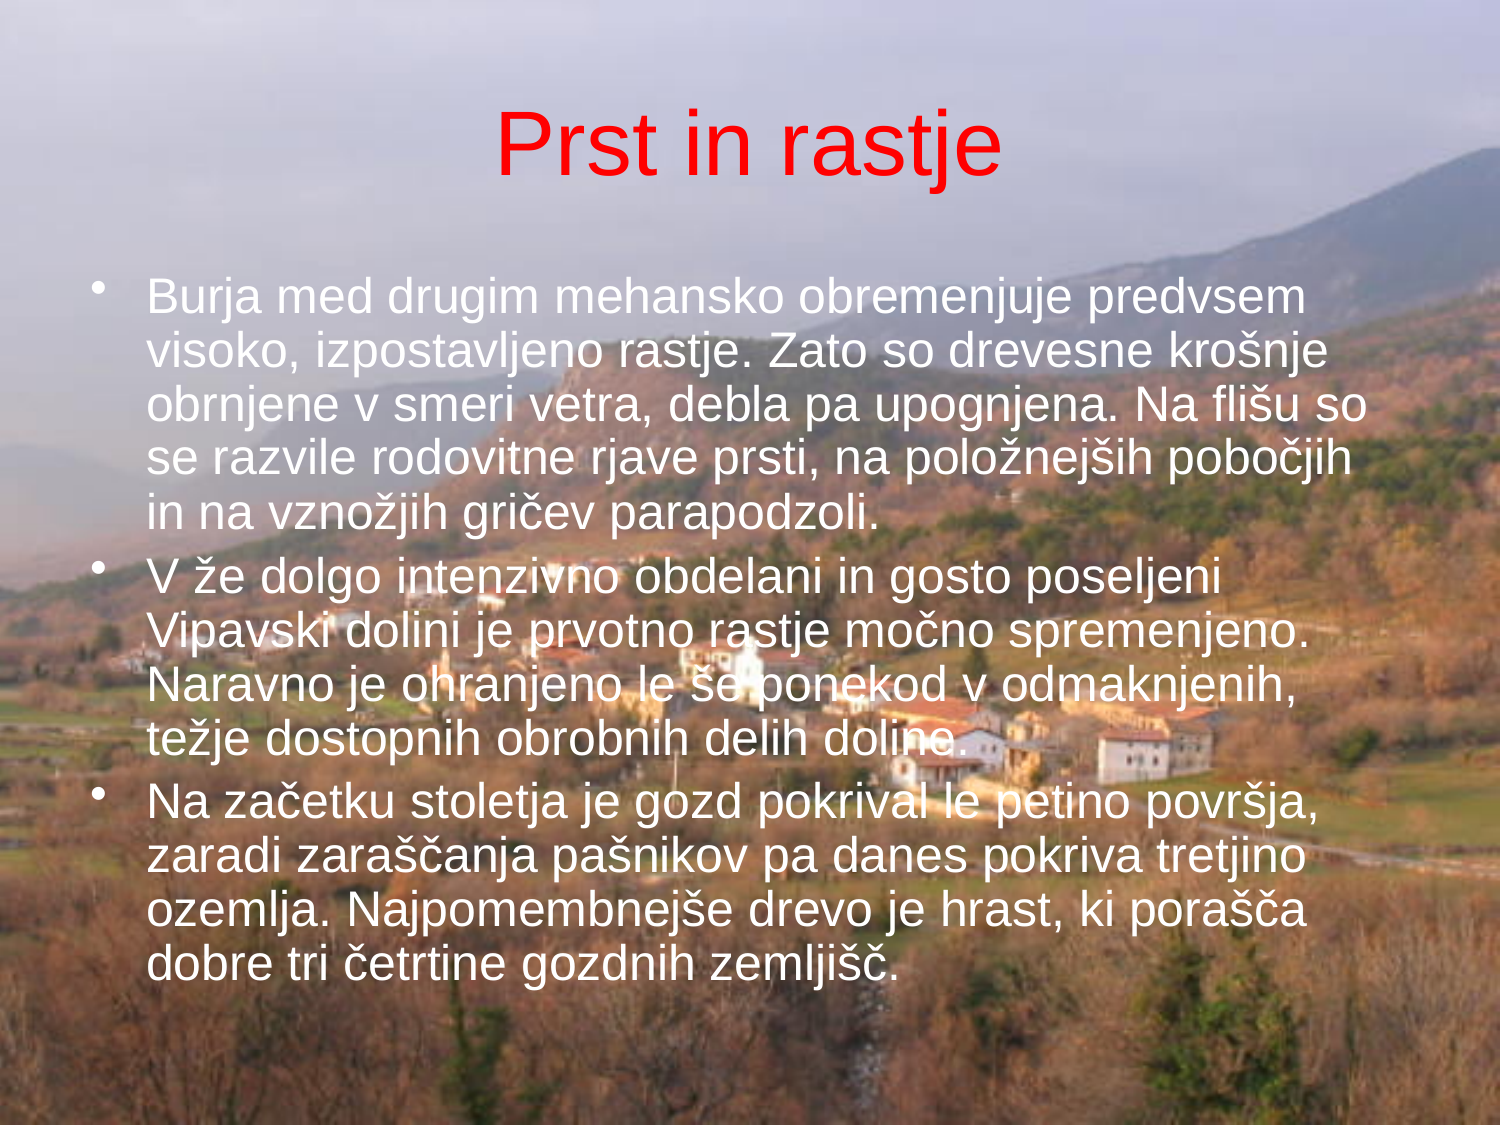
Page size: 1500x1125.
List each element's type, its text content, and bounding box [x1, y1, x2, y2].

list Burja med drugim mehansko obremenjuje predvsem visoko, izpostavljeno rastje. Zato so drevesne krošnje obrnjene v smeri vetra, debla pa upognjena. Na flišu so se razvile rodovitne rjave prsti, na položnejših pobočjih in na vznožjih gričev parapodzoli. V že dolgo intenzivno obdelani in gosto poseljeni Vipavski dolini je prvotno rastje močno spremenjeno. Naravno je ohranjeno le še ponekod v odmaknjenih, težje dostopnih obrobnih delih doline. Na začetku stoletja je gozd pokrival le petino površja, zaradi zaraščanja pašnikov pa danes pokriva tretjino ozemlja. Najpomembnejše drevo je hrast, ki porašča dobre tri četrtine gozdnih zemljišč. [75, 262, 1388, 1005]
picture [0, 0, 1500, 1125]
title Prst in rastje [75, 45, 1425, 233]
